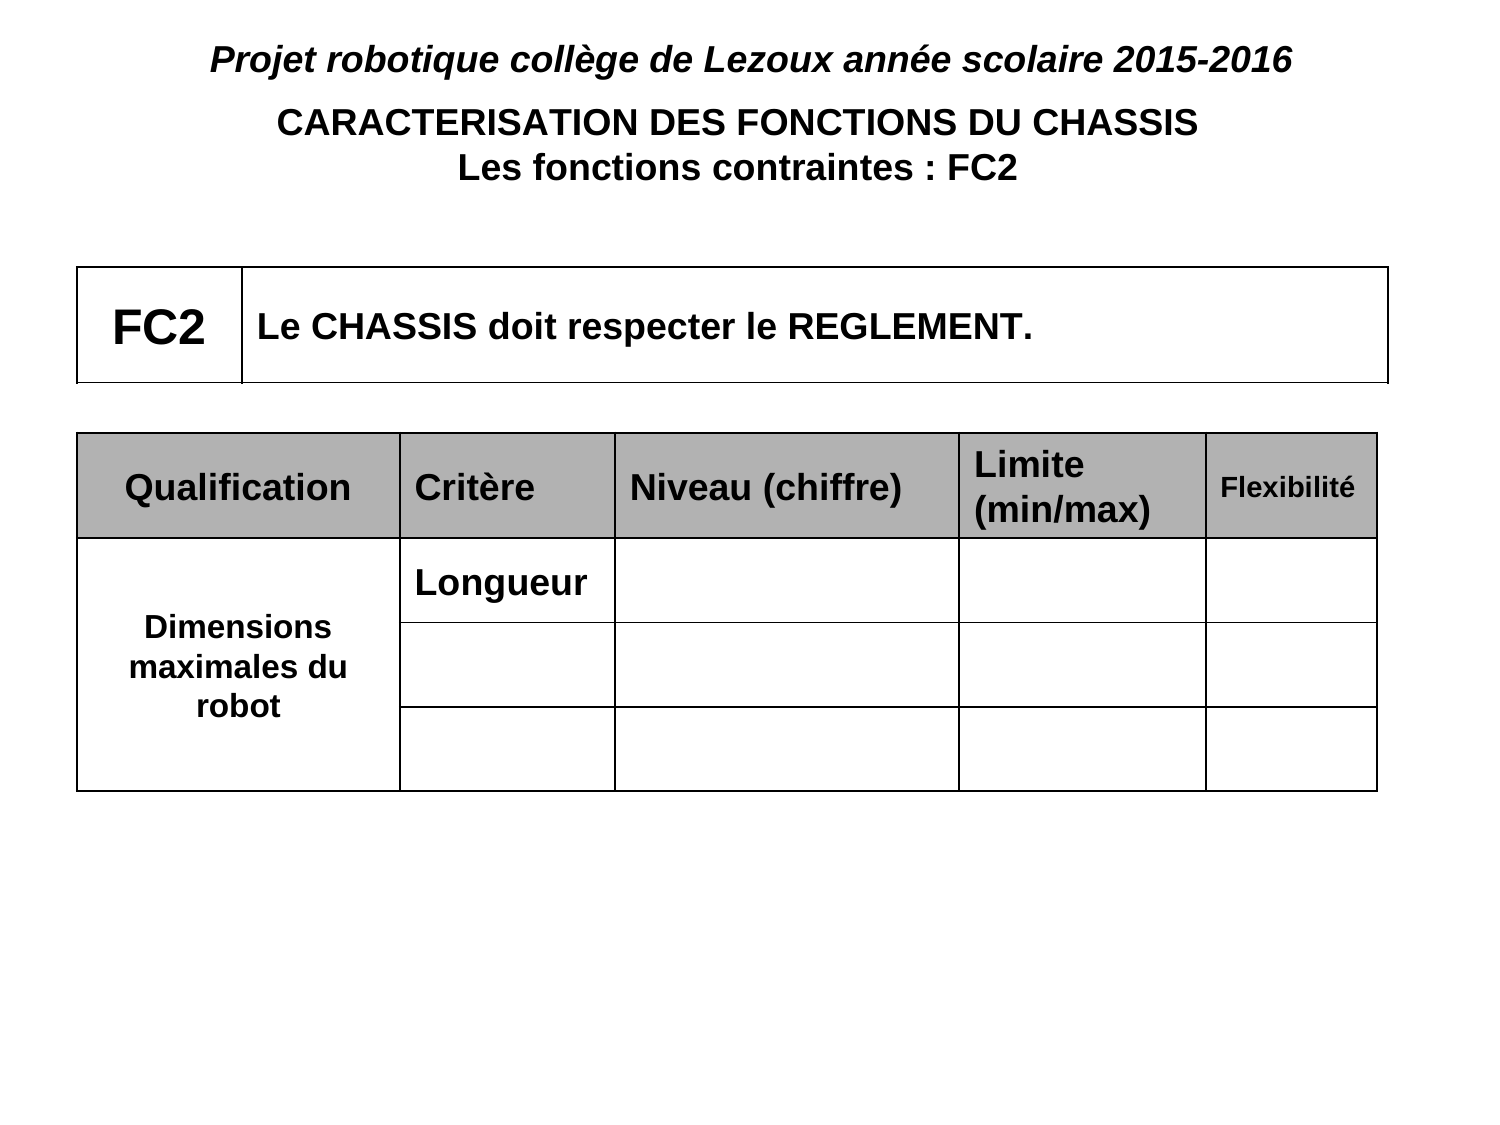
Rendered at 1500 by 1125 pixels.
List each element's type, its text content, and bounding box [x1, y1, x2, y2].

table_header Niveau (chiffre) [616, 434, 958, 537]
table_cell [401, 623, 614, 706]
table_cell [1207, 708, 1376, 790]
table_cell [960, 708, 1205, 790]
title CARACTERISATION DES FONCTIONS DU CHASSIS Les fonctions contraintes : FC2 [100, 90, 1376, 197]
table_cell [401, 708, 614, 790]
table_header FC2 [78, 268, 241, 382]
text_box Projet robotique collège de Lezoux année scolaire 2015-2016 [162, 24, 1341, 90]
table_cell [616, 708, 958, 790]
table_cell Longueur [401, 539, 614, 622]
table_cell [960, 539, 1205, 622]
table_cell [1207, 539, 1376, 622]
table_header Critère [401, 434, 614, 537]
table_cell Dimensions maximales du robot [78, 539, 399, 790]
table_header Le CHASSIS doit respecter le REGLEMENT. [243, 268, 1387, 382]
table_cell [1207, 623, 1376, 706]
table_header Flexibilité [1207, 434, 1376, 537]
table_header Qualification [78, 434, 399, 537]
table_header Limite (min/max) [960, 434, 1205, 537]
table_cell [616, 623, 958, 706]
table_cell [616, 539, 958, 622]
table_cell [960, 623, 1205, 706]
